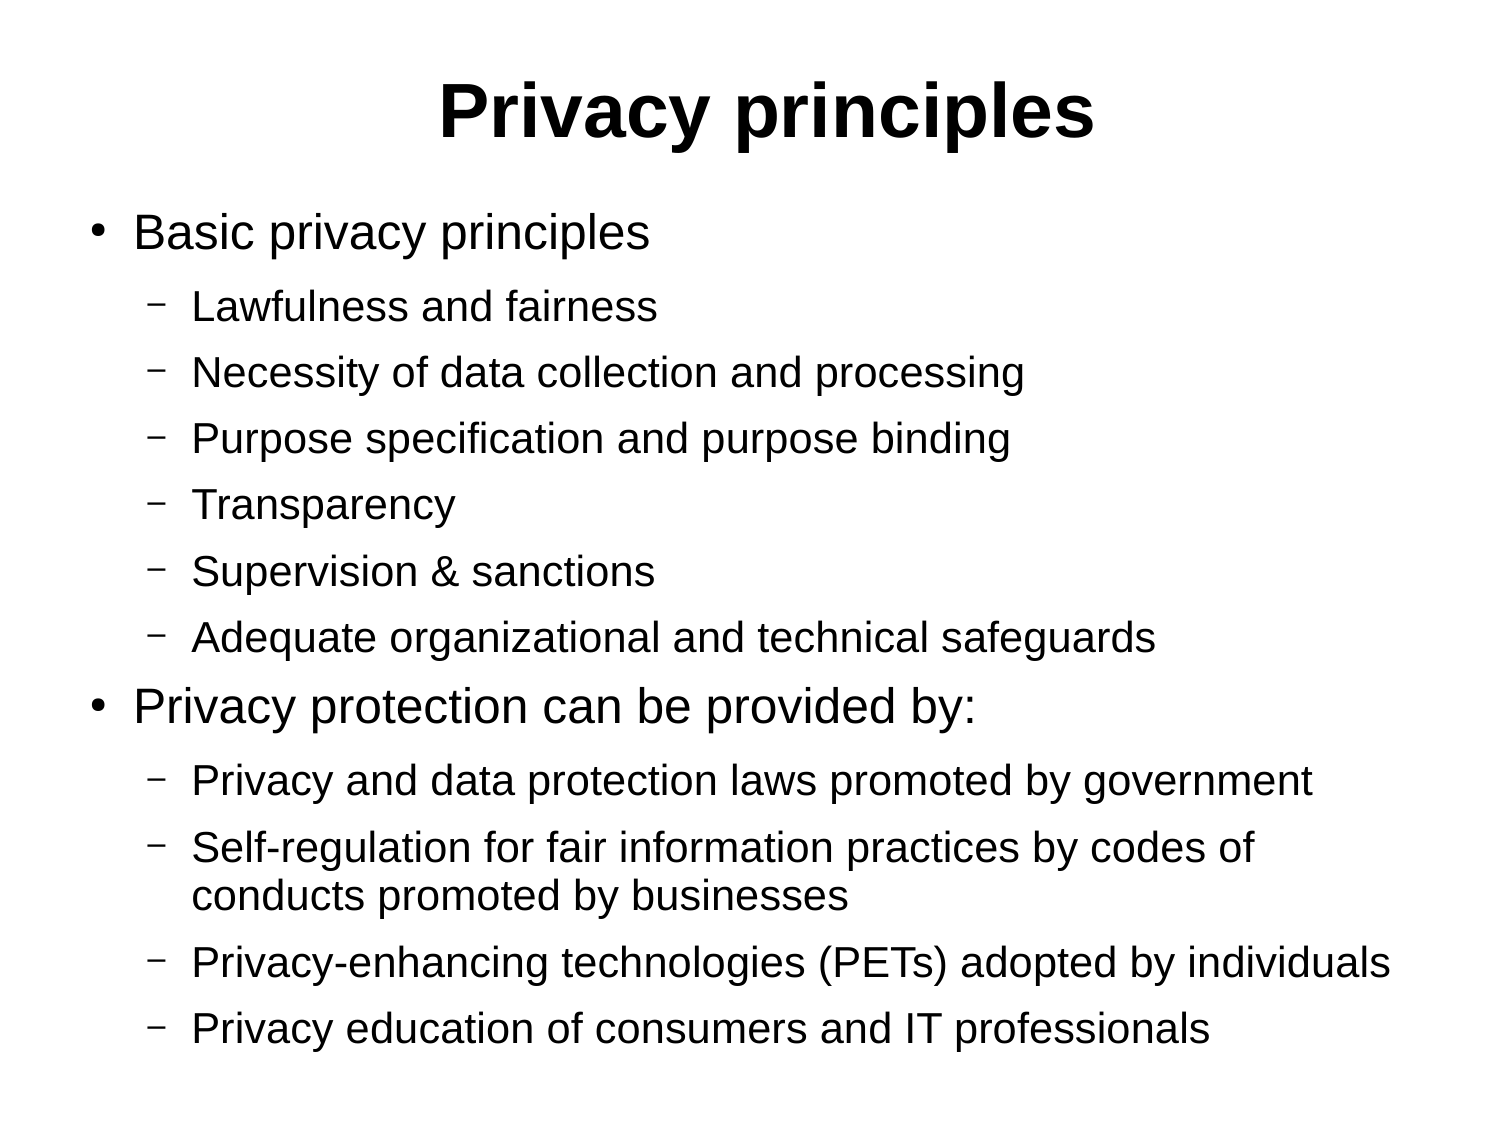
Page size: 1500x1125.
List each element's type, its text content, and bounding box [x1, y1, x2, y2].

title Privacy principles [75, 44, 1425, 177]
list Basic privacy principles Lawfulness and fairness Necessity of data collection and processing Purpose specification and purpose binding Transparency Supervision & sanctions Adequate organizational and technical safeguards Privacy protection can be provided by: Privacy and data protection laws promoted by government Self-regulation for fair information practices by codes of conducts promoted by businesses Privacy-enhancing technologies (PETs) adopted by individuals Privacy education of consumers and IT professionals [75, 204, 1395, 1075]
